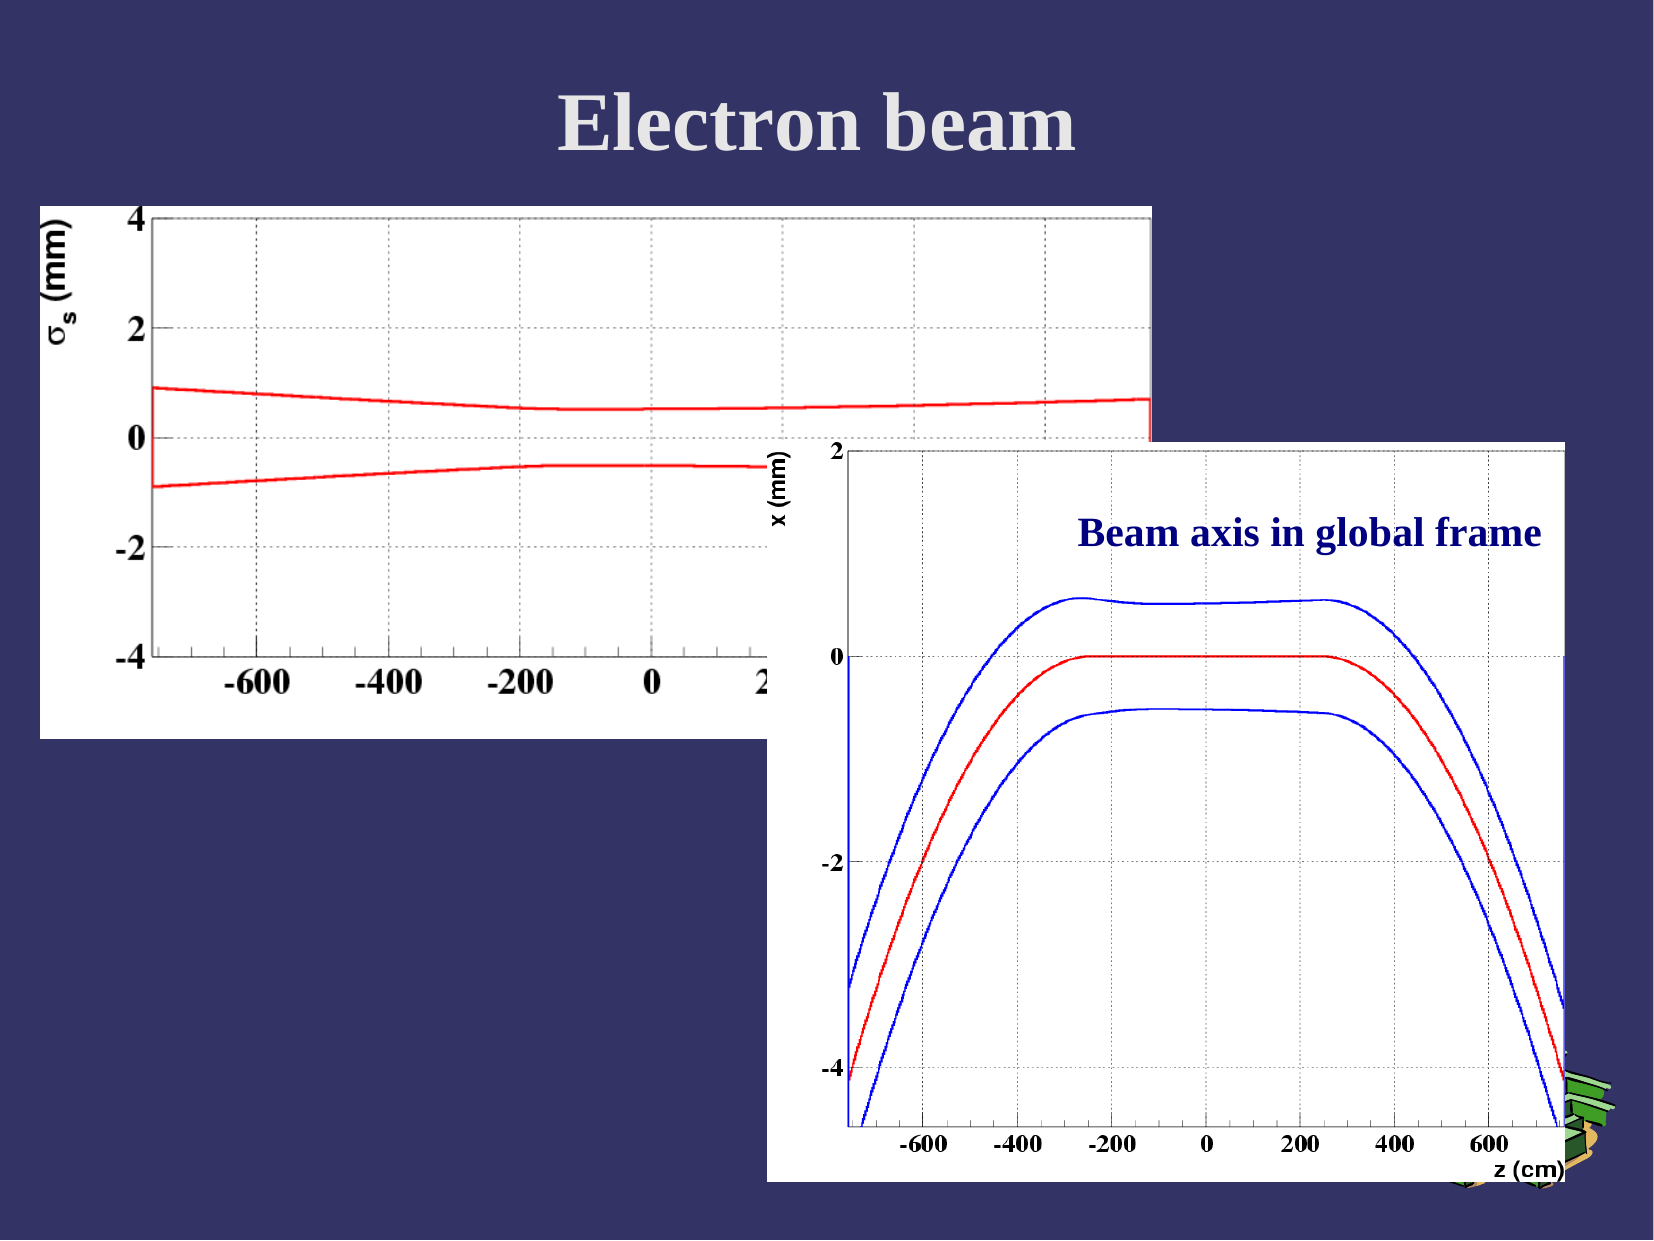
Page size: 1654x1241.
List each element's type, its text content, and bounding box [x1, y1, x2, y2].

text_box Beam axis in global frame [1062, 501, 1556, 564]
picture [40, 206, 1565, 1182]
title Electron beam [121, 19, 1534, 227]
